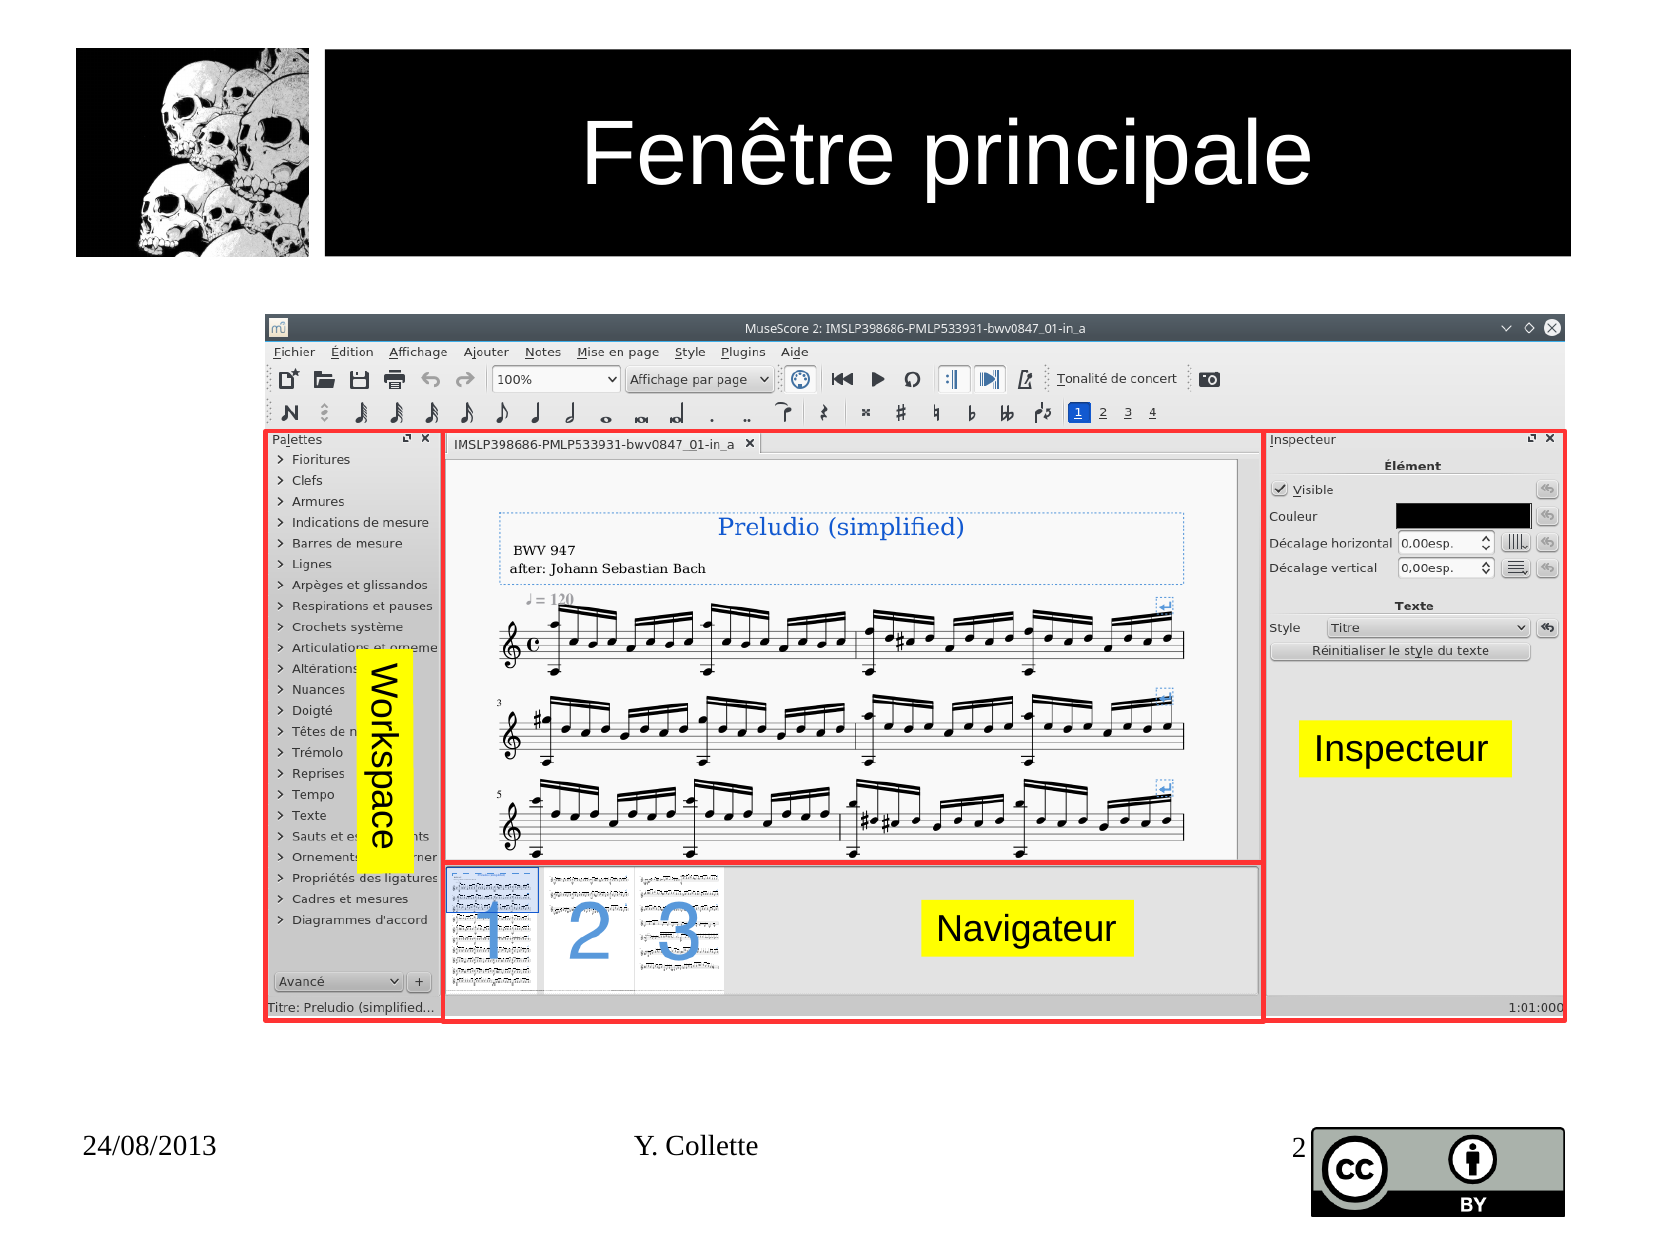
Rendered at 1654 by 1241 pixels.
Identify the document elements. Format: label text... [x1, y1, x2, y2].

picture [1311, 1127, 1565, 1217]
picture [445, 433, 1261, 860]
text_box Workspace [356, 648, 414, 874]
text_box Inspecteur [1299, 720, 1512, 778]
text_box Navigateur [921, 899, 1134, 957]
picture [76, 48, 309, 257]
picture [1266, 433, 1563, 1016]
picture [265, 314, 1565, 429]
picture [445, 865, 1261, 1016]
title Fenêtre principale [324, 49, 1571, 257]
picture [268, 433, 441, 1016]
